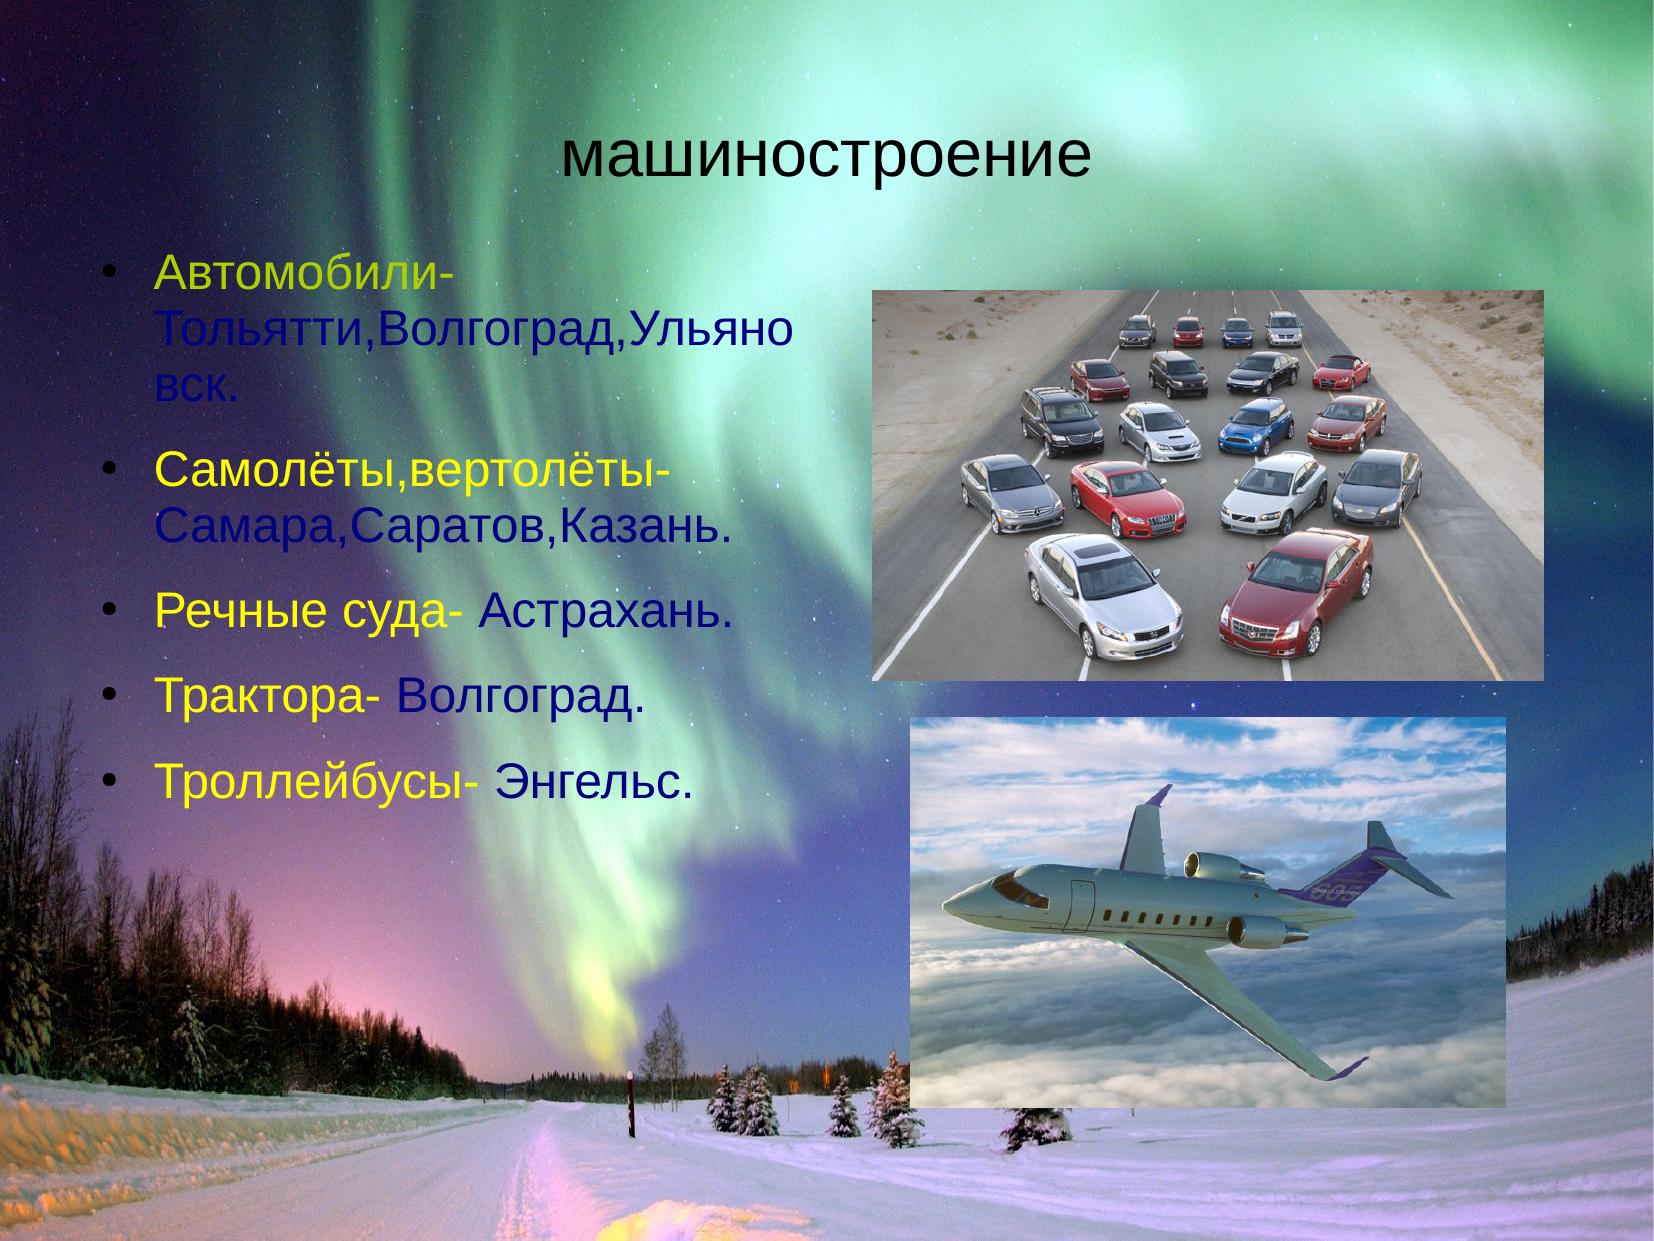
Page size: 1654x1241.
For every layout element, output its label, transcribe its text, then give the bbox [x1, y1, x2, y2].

picture [0, 0, 1654, 1241]
list Автомобили- Тольятти,Волгоград,Ульяновск. Самолёты,вертолёты- Самара,Саратов,Казань. Речные суда- Астрахань. Трактора- Волгоград. Троллейбусы- Энгельс. [82, 244, 809, 1063]
title машиностроение [82, 49, 1571, 257]
